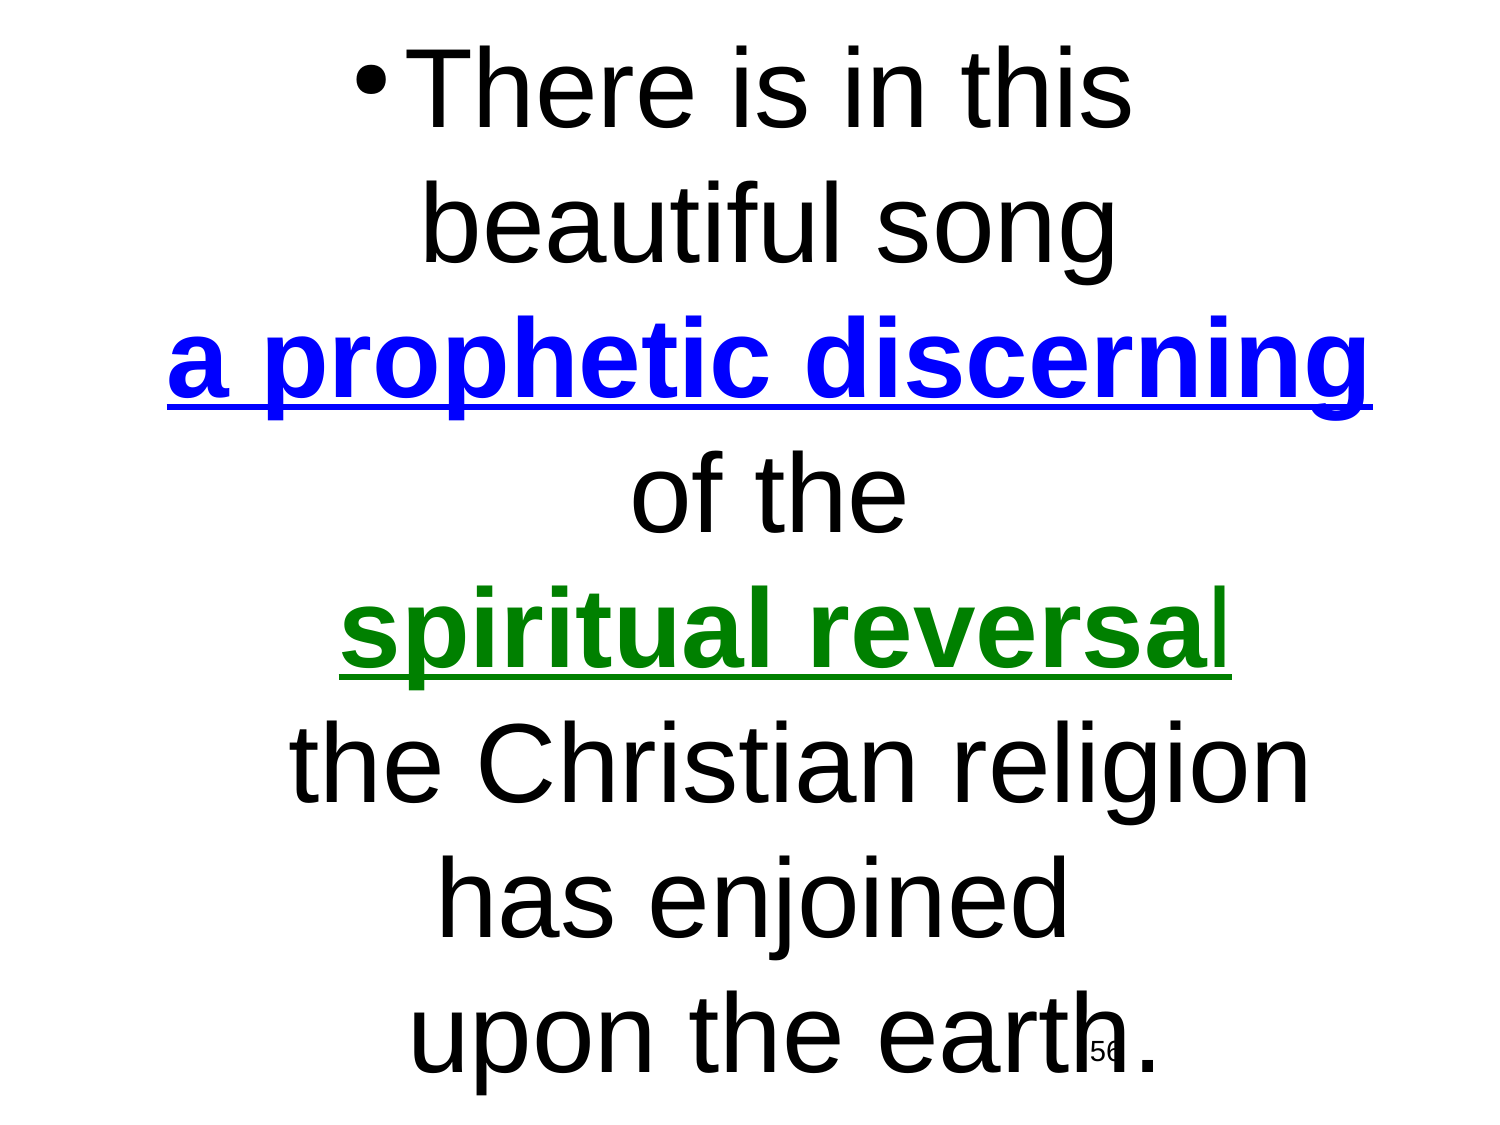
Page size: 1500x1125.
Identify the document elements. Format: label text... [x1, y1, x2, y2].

list There is in this beautiful song a prophetic discerning of the spiritual reversal the Christian religion has enjoined upon the earth. [15, 15, 1486, 1111]
